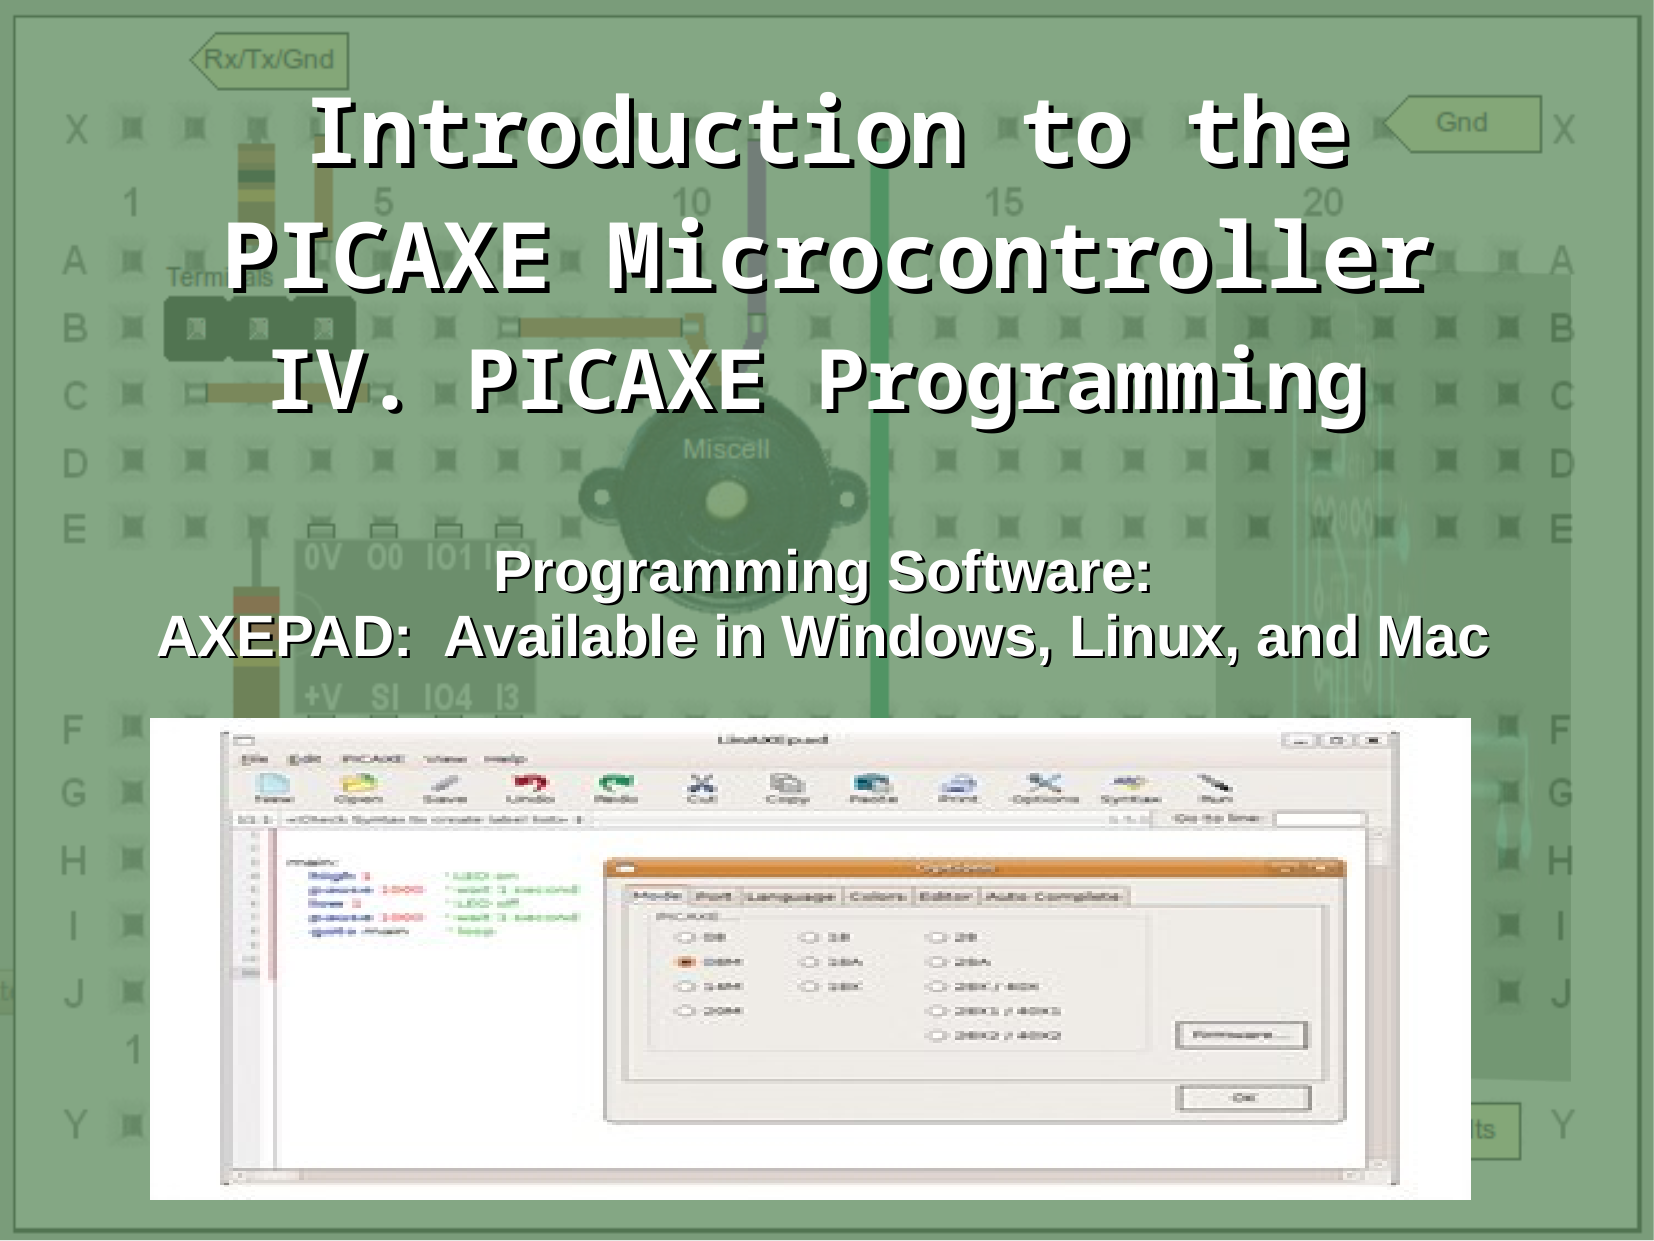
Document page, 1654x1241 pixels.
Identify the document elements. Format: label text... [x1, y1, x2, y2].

subtitle IV. PICAXE Programming [71, 358, 1561, 1201]
picture [0, 0, 1654, 1241]
text_box Programming Software: AXEPAD: Available in Windows, Linux, and Mac [101, 531, 1546, 680]
title Introduction to the PICAXE Microcontroller [82, 75, 1571, 306]
